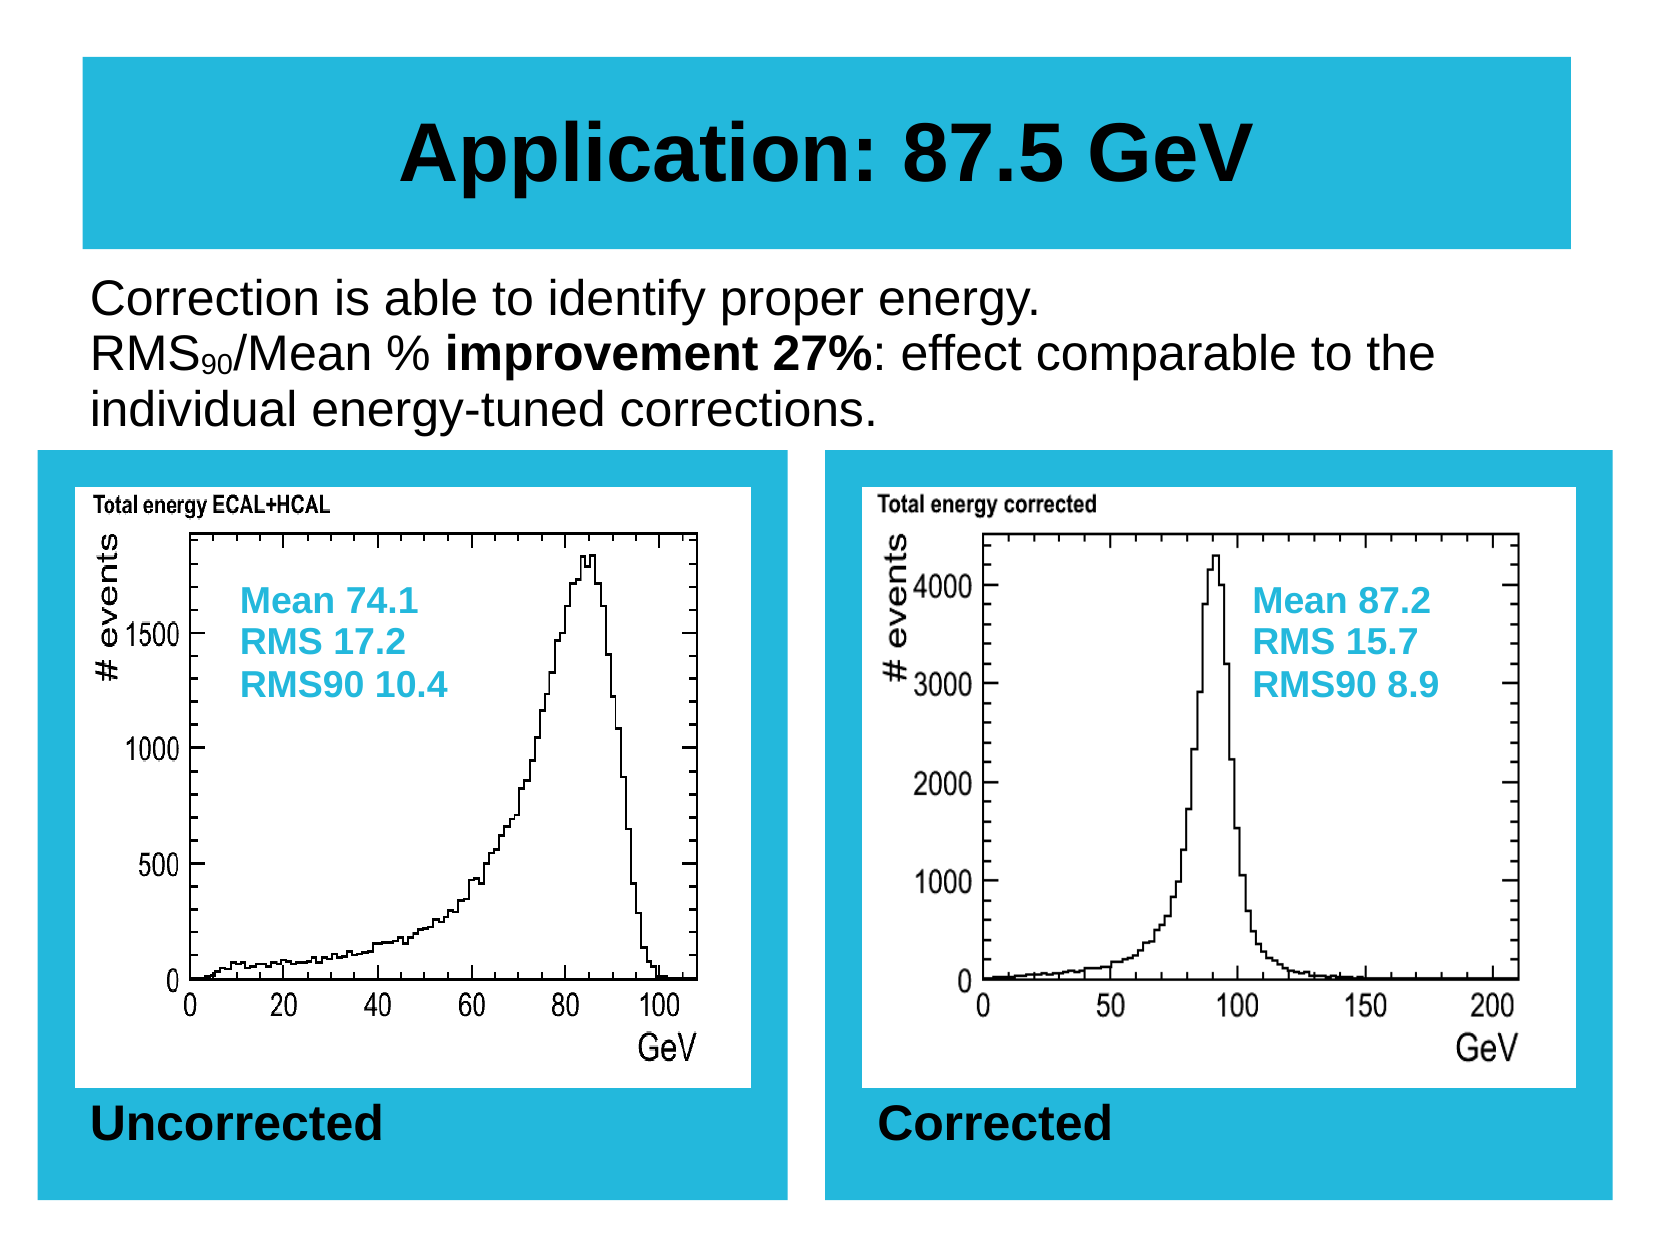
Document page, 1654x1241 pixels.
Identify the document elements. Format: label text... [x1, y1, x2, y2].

text_box Correction is able to identify proper energy. RMS90/Mean % improvement 27%: effect comparable to the individual energy-tuned corrections. [75, 262, 1576, 464]
picture [75, 487, 751, 1088]
picture [862, 487, 1576, 1088]
title Application: 87.5 GeV [82, 56, 1571, 250]
text_box Corrected [862, 1087, 1388, 1163]
text_box [37, 450, 788, 1201]
text_box Mean 87.2 RMS 15.7 RMS90 8.9 [1237, 571, 1501, 713]
text_box [825, 450, 1613, 1201]
text_box Mean 74.1 RMS 17.2 RMS90 10.4 [225, 571, 488, 713]
text_box Uncorrected [75, 1087, 601, 1163]
